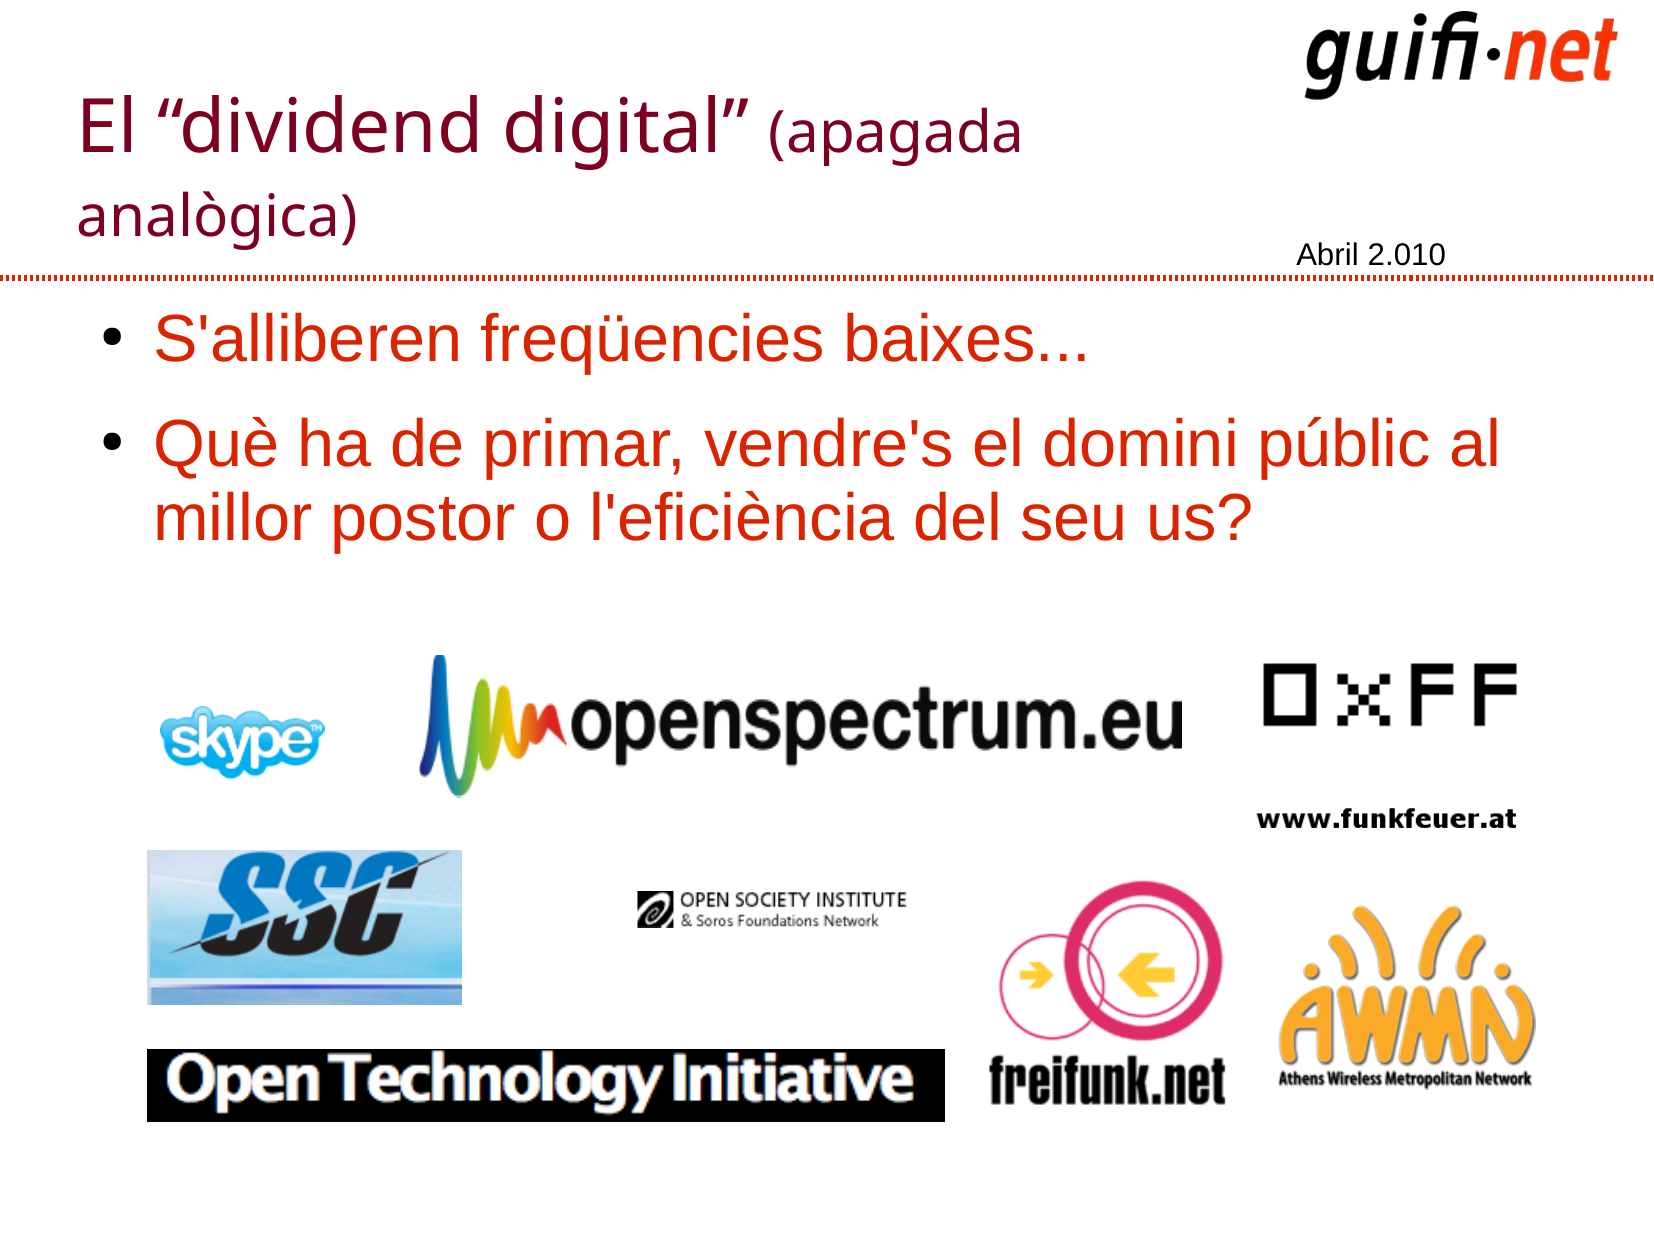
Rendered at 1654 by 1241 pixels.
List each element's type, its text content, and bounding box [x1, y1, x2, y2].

picture [974, 864, 1241, 1123]
picture [1277, 890, 1536, 1093]
picture [147, 850, 462, 1006]
picture [160, 706, 325, 780]
list S'alliberen freqüencies baixes... Què ha de primar, vendre's el domini públic al millor postor o l'eficiència del seu us? [82, 301, 1571, 1105]
title El “dividend digital” (apagada analògica) [76, 66, 1093, 259]
picture [608, 891, 935, 928]
picture [1299, 11, 1625, 101]
picture [419, 655, 1182, 798]
picture [147, 1049, 945, 1123]
